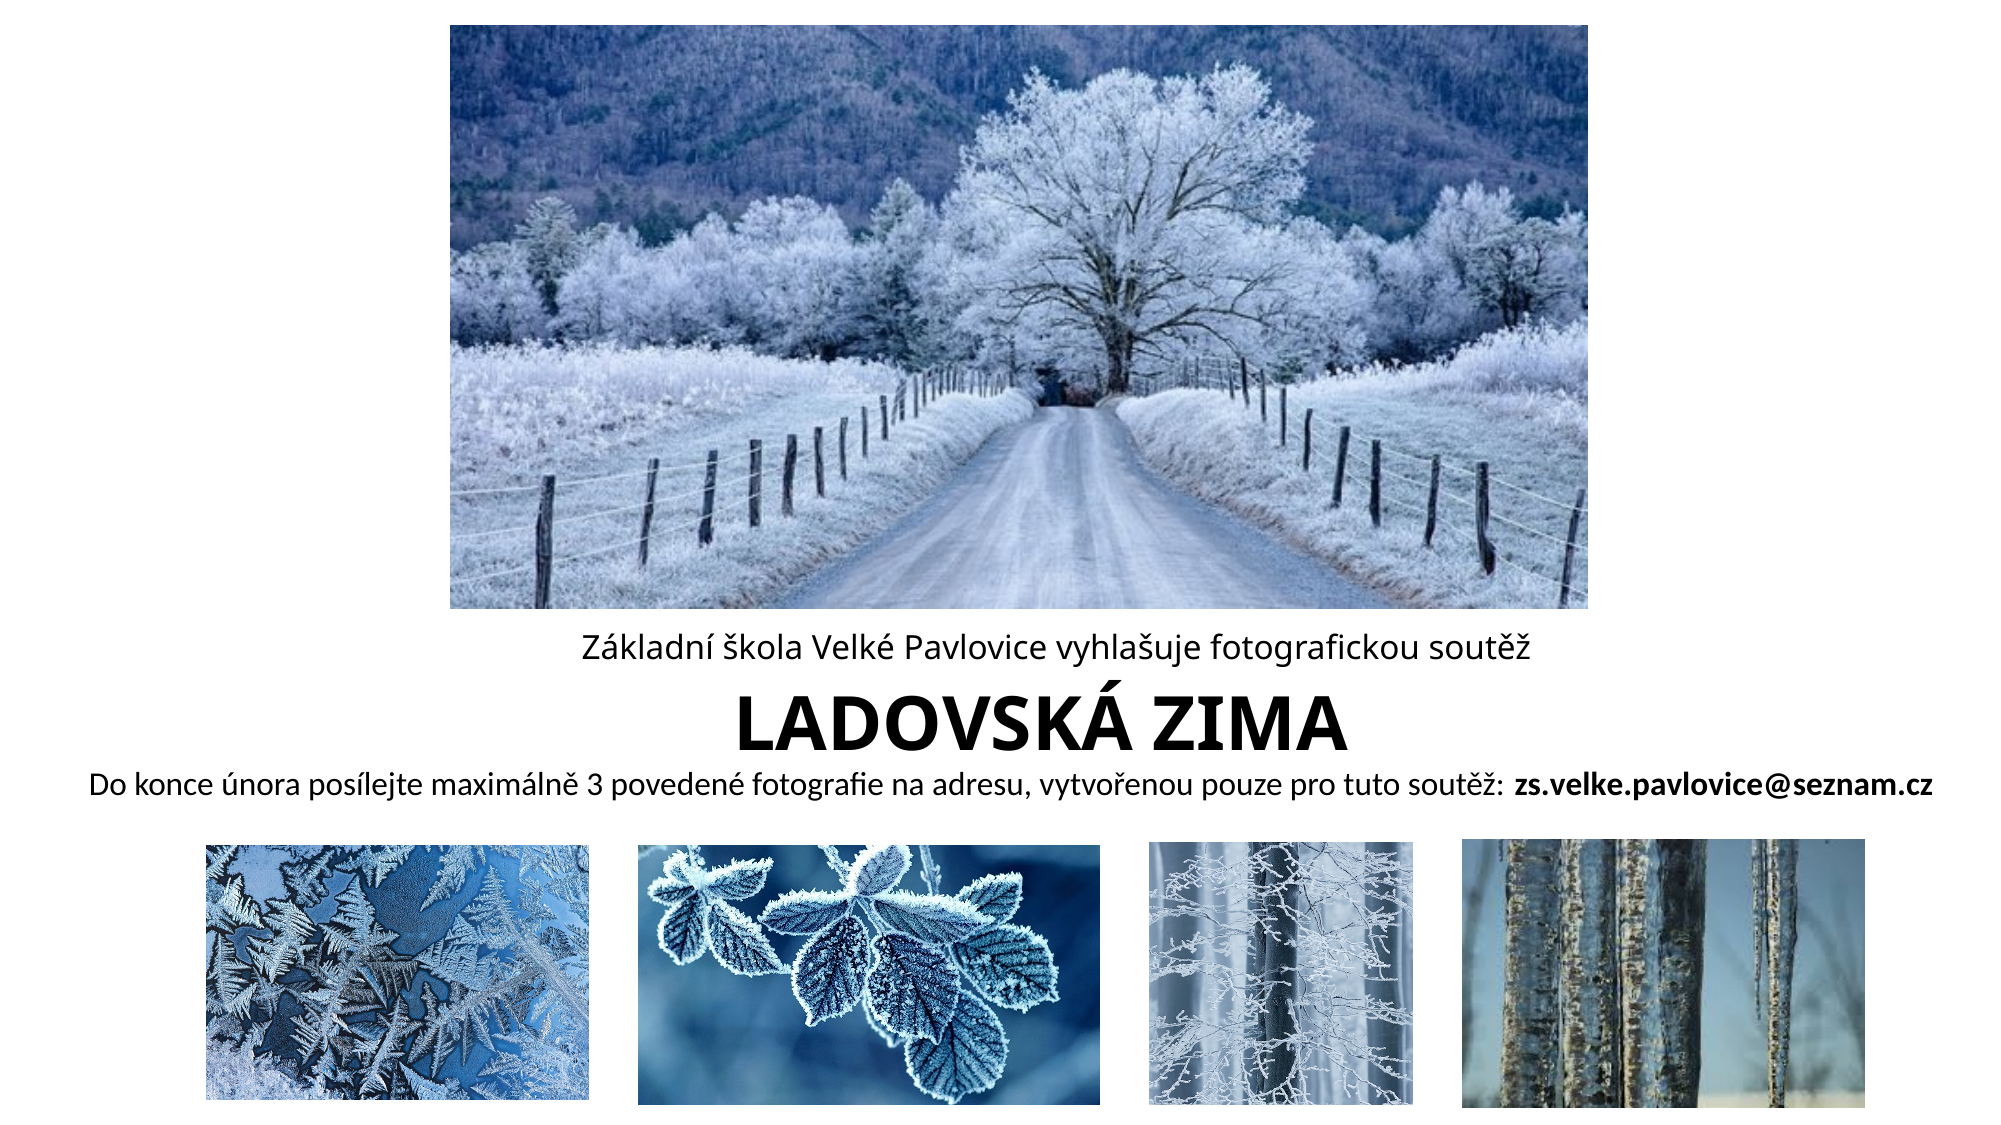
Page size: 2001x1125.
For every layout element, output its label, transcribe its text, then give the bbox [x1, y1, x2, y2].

text_box Do konce února posílejte maximálně 3 povedené fotografie na adresu, vytvořenou pouze pro tuto soutěž: zs.velke.pavlovice@seznam.cz [69, 754, 1969, 810]
picture [206, 845, 589, 1100]
picture [450, 25, 1588, 609]
picture [638, 845, 1100, 1105]
picture [1149, 842, 1413, 1105]
picture [1462, 839, 1865, 1108]
text_box LADOVSKÁ ZIMA [588, 675, 1494, 754]
text_box Základní škola Velké Pavlovice vyhlašuje fotografickou soutěž [420, 618, 1694, 675]
